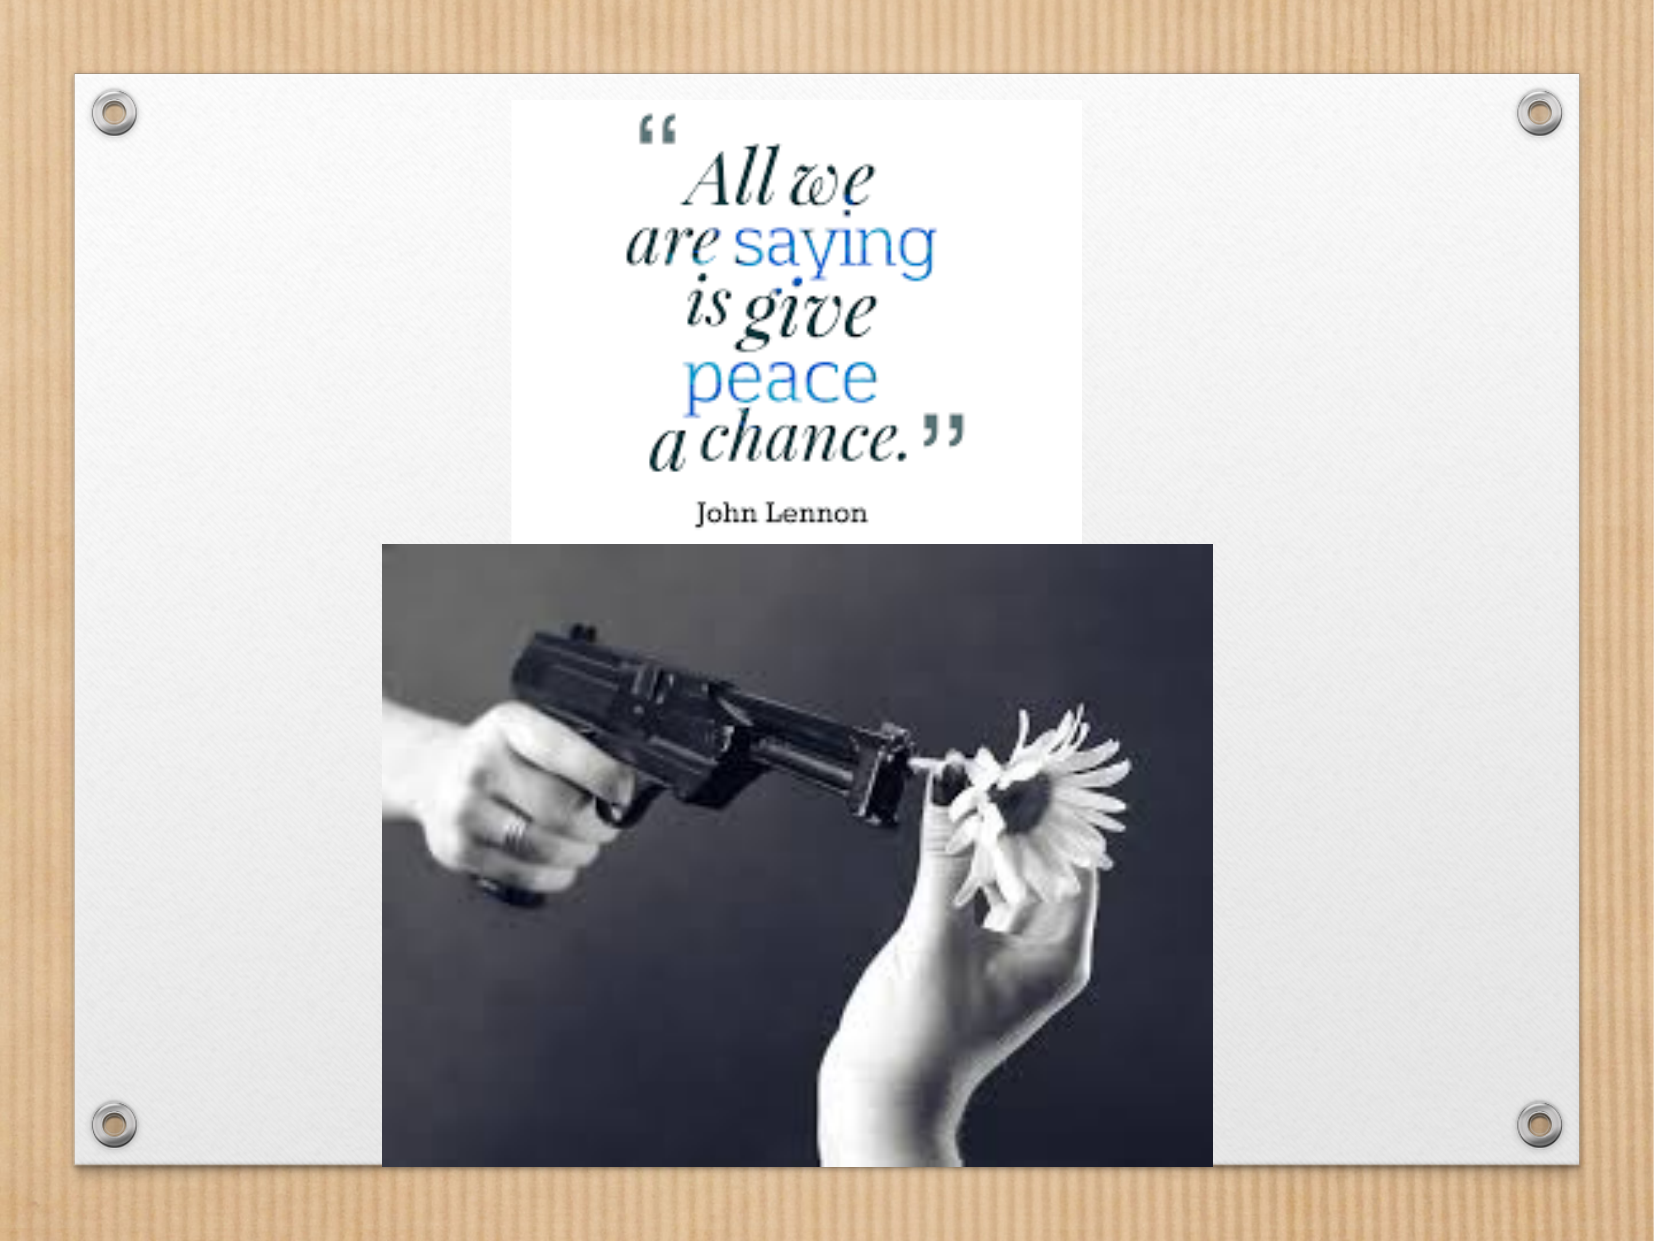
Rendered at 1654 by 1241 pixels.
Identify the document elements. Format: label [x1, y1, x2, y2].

picture [382, 100, 1213, 1167]
